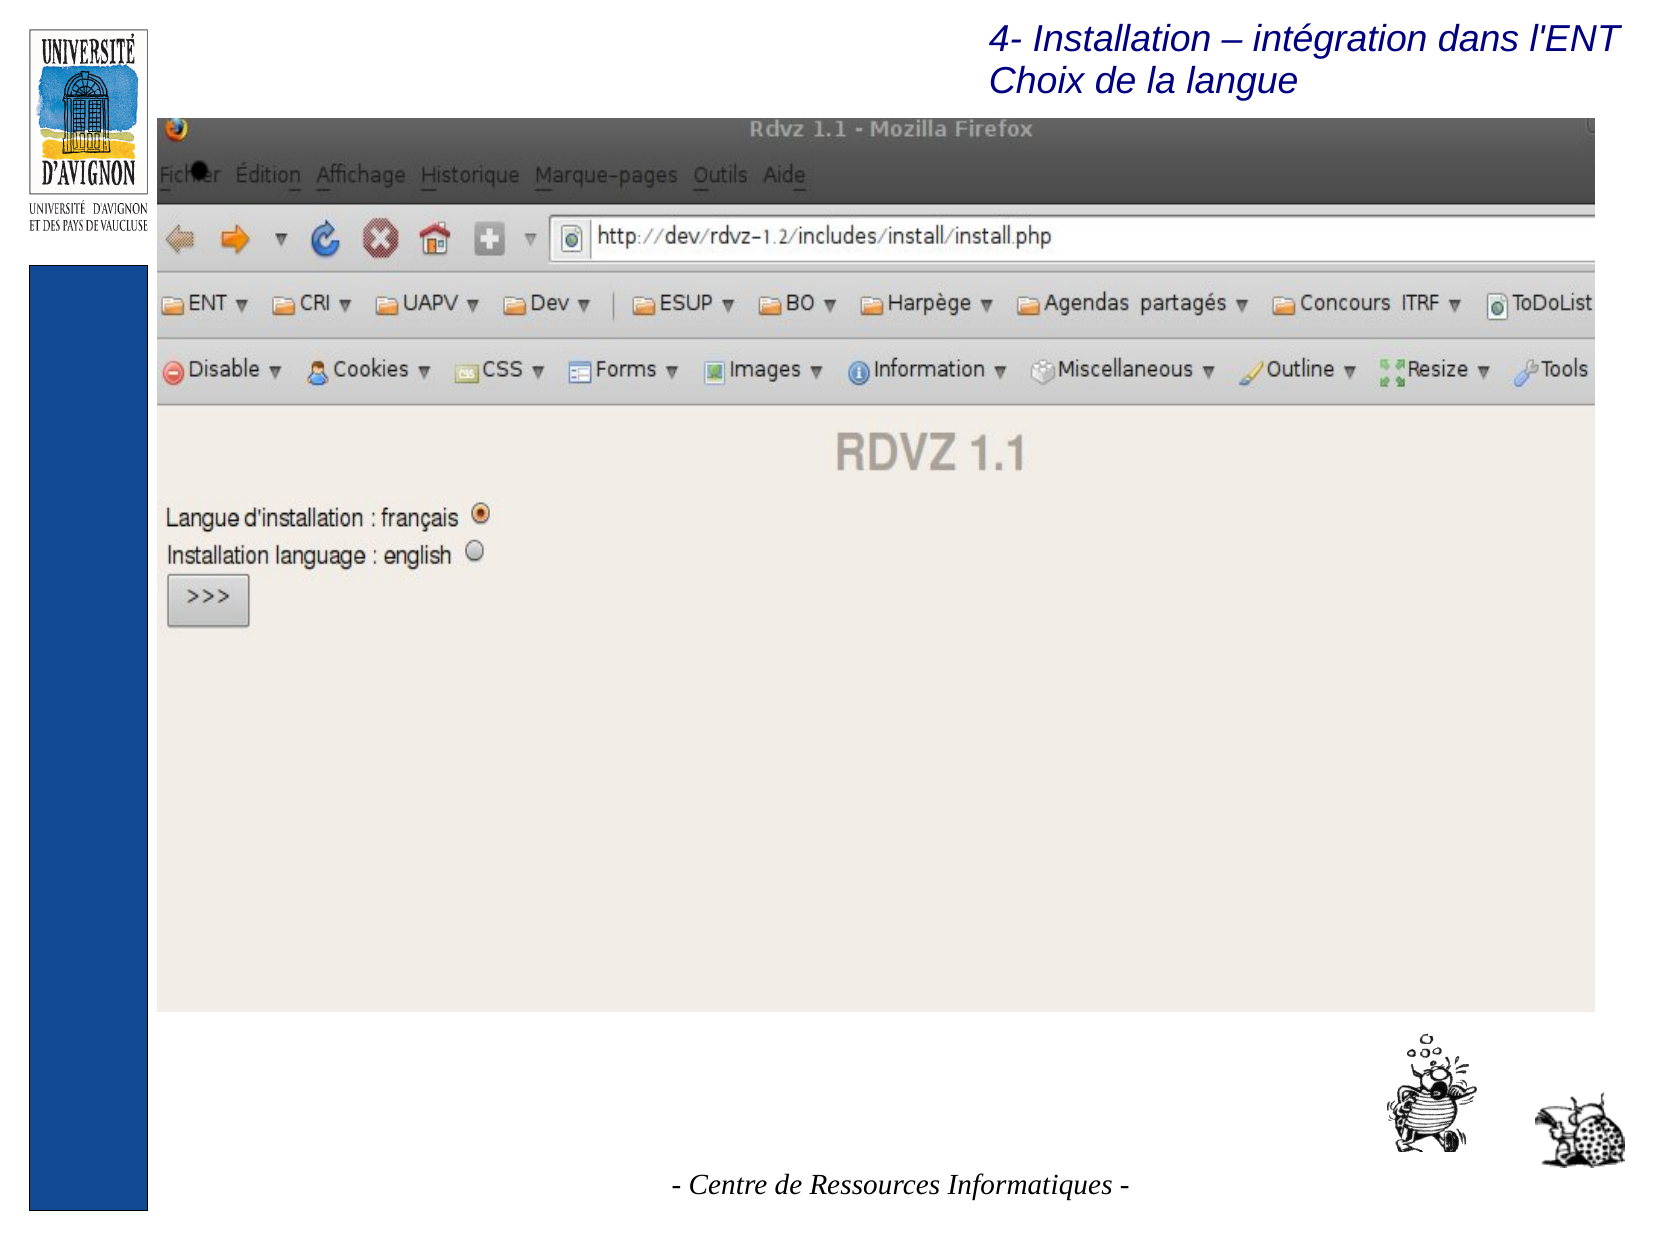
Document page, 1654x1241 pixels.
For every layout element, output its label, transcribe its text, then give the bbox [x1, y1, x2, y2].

text_box - Centre de Ressources Informatiques - [648, 1160, 1153, 1209]
text_box 4- Installation – intégration dans l'ENT Choix de la langue [974, 10, 1654, 110]
picture [1535, 1092, 1625, 1168]
picture [157, 118, 1595, 1012]
picture [1387, 1033, 1477, 1152]
picture [29, 29, 148, 236]
text_box [29, 265, 148, 1211]
